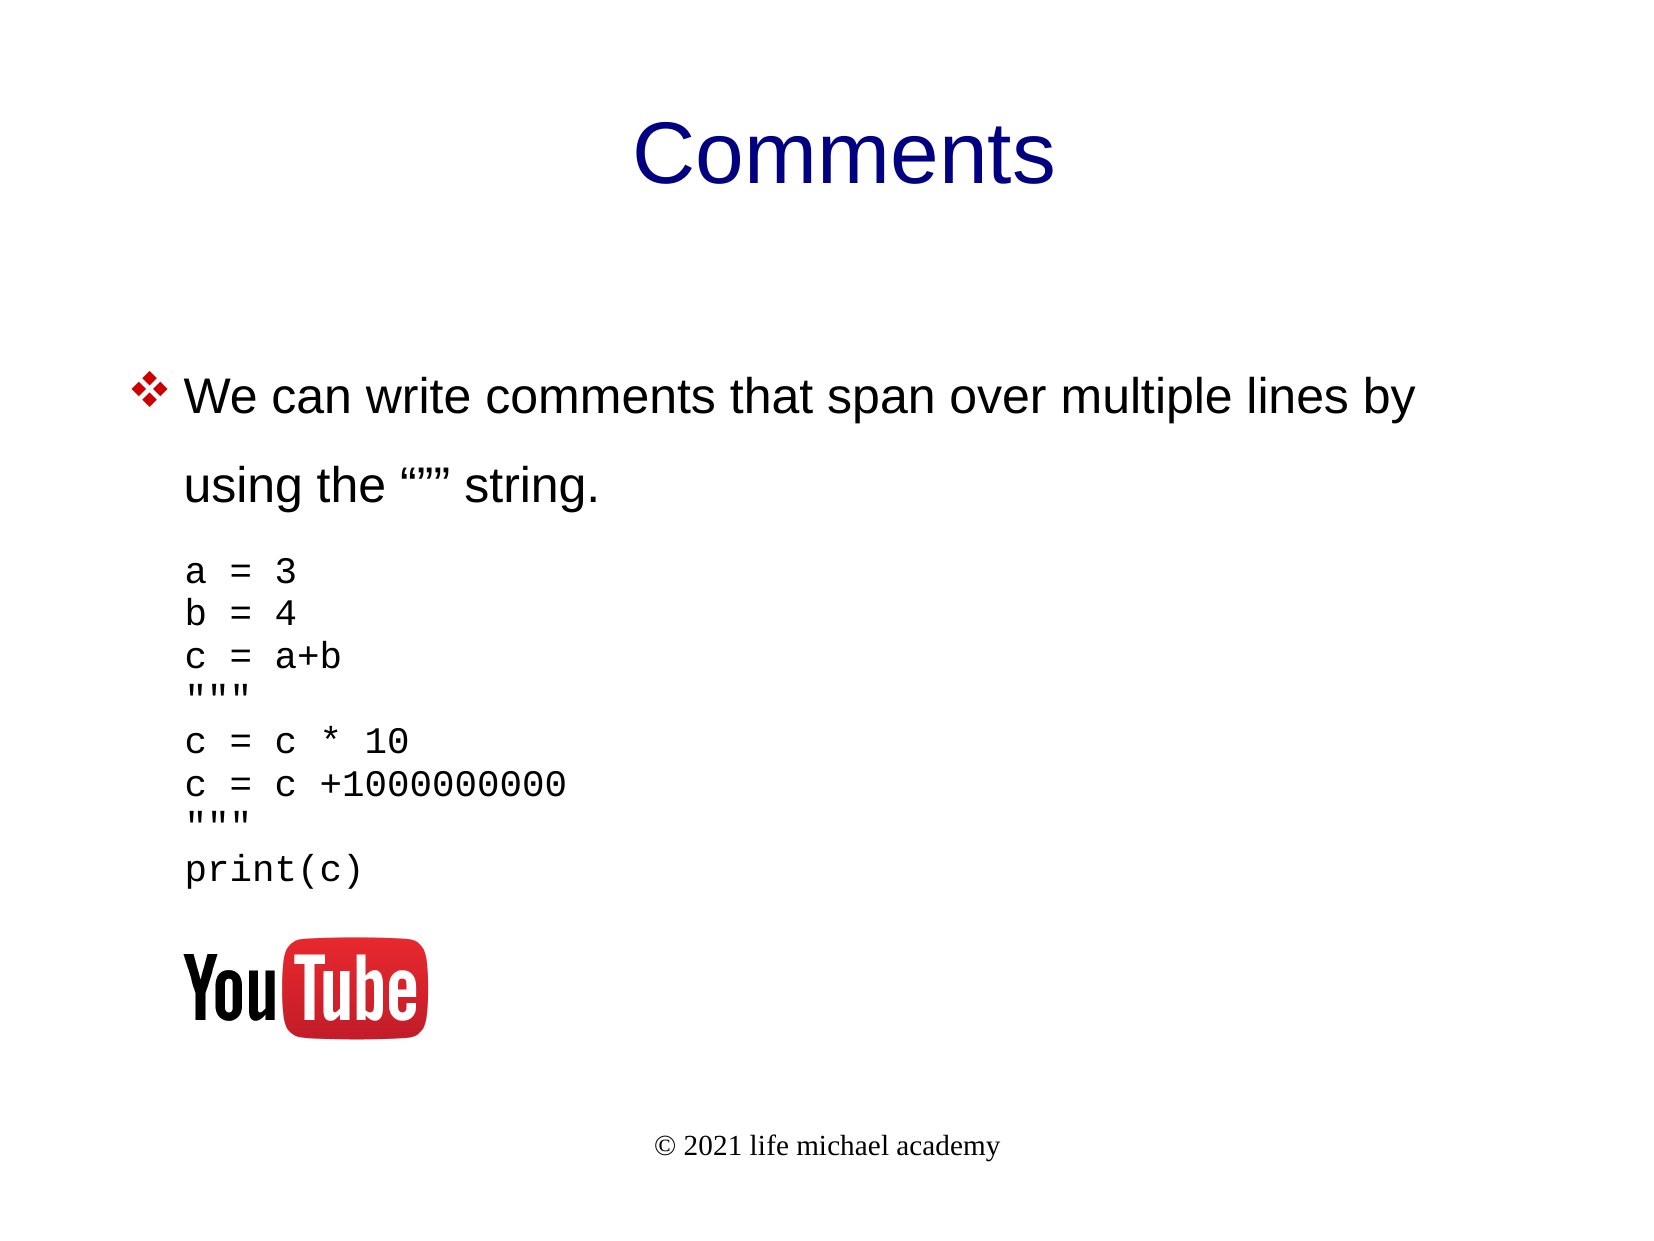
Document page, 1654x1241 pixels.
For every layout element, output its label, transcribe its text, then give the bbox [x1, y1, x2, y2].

title Comments [82, 49, 1571, 257]
picture [171, 928, 439, 1051]
list We can write comments that span over multiple lines by using the “”” string. [112, 326, 1538, 847]
text_box a = 3 b = 4 c = a+b """ c = c * 10 c = c +1000000000 """ print(c) [169, 544, 1108, 900]
